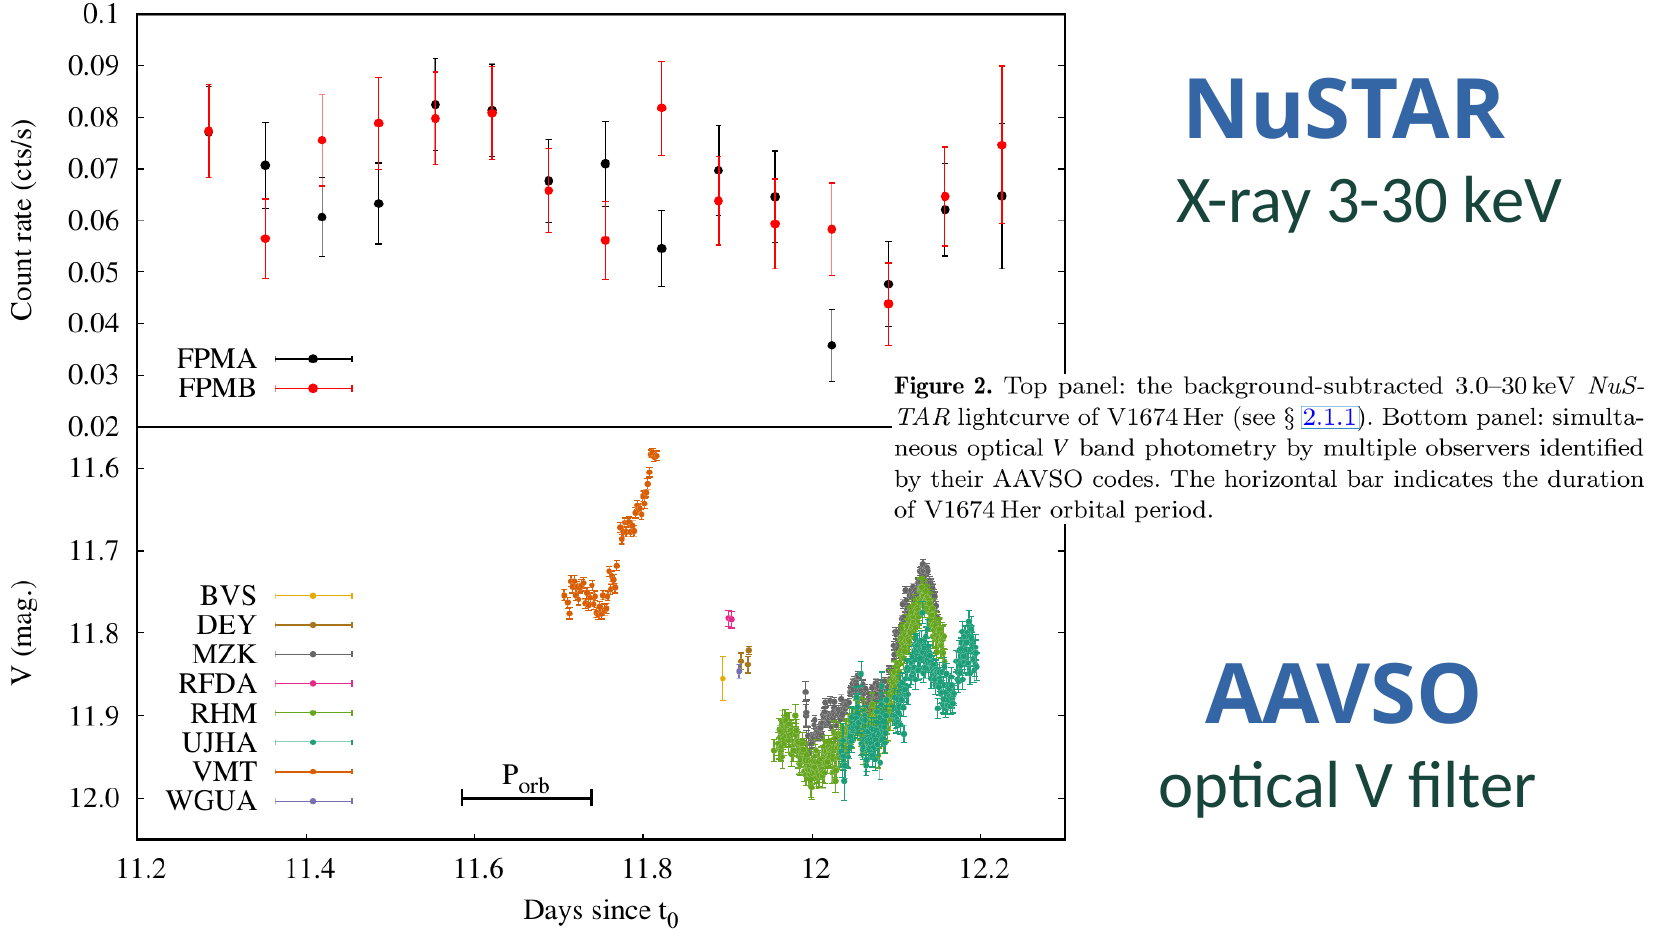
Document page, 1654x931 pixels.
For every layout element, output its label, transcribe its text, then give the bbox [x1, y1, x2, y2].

picture [5, 0, 1646, 931]
text_box optical V filter [1108, 749, 1577, 840]
text_box X-ray 3-30 keV [1125, 165, 1595, 256]
title AAVSO [600, 599, 1654, 783]
title NuSTAR [1070, 14, 1654, 199]
